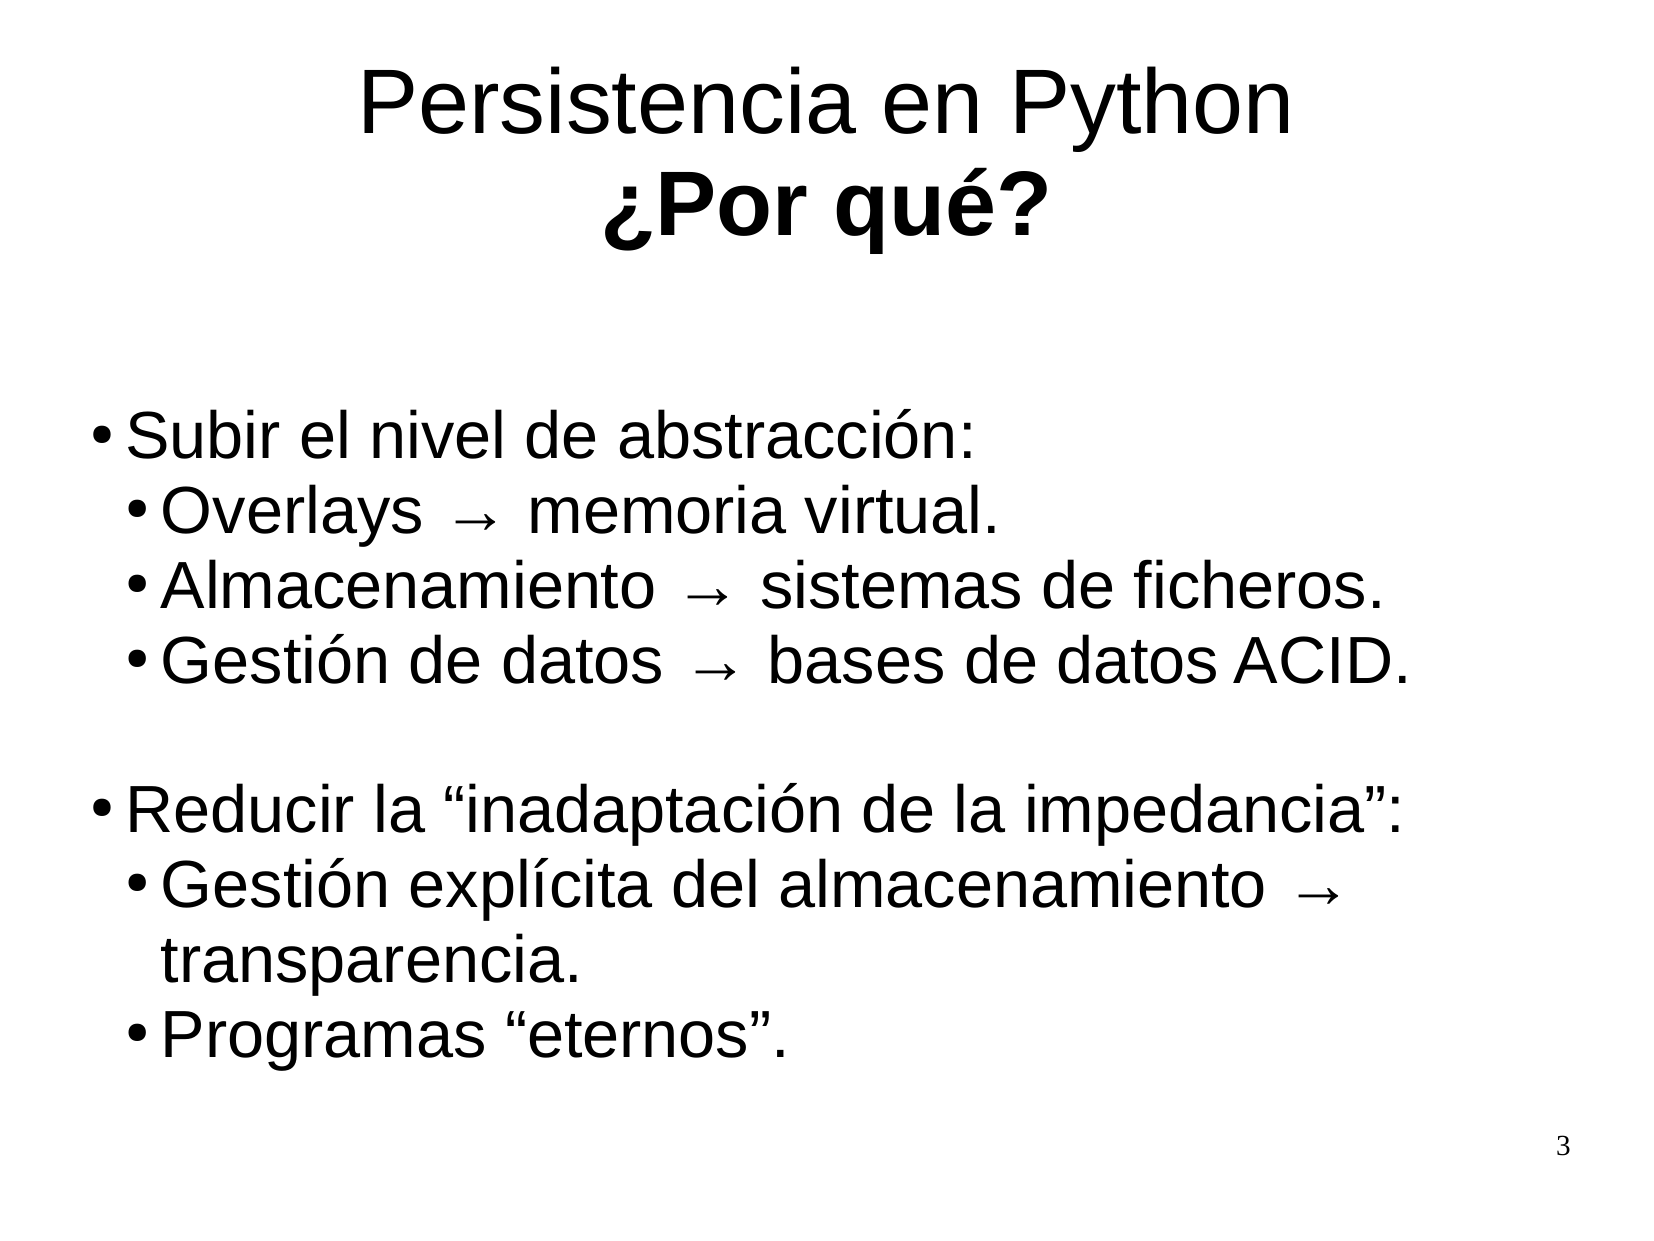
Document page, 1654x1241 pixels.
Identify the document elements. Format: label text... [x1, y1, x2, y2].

text_box [82, 49, 1571, 1010]
subtitle Subir el nivel de abstracción: Overlays → memoria virtual. Almacenamiento → sistemas de ficheros. Gestión de datos → bases de datos ACID. Reducir la “inadaptación de la impedancia”: Gestión explícita del almacenamiento → transparencia. Programas “eternos”. [90, 255, 1579, 1216]
